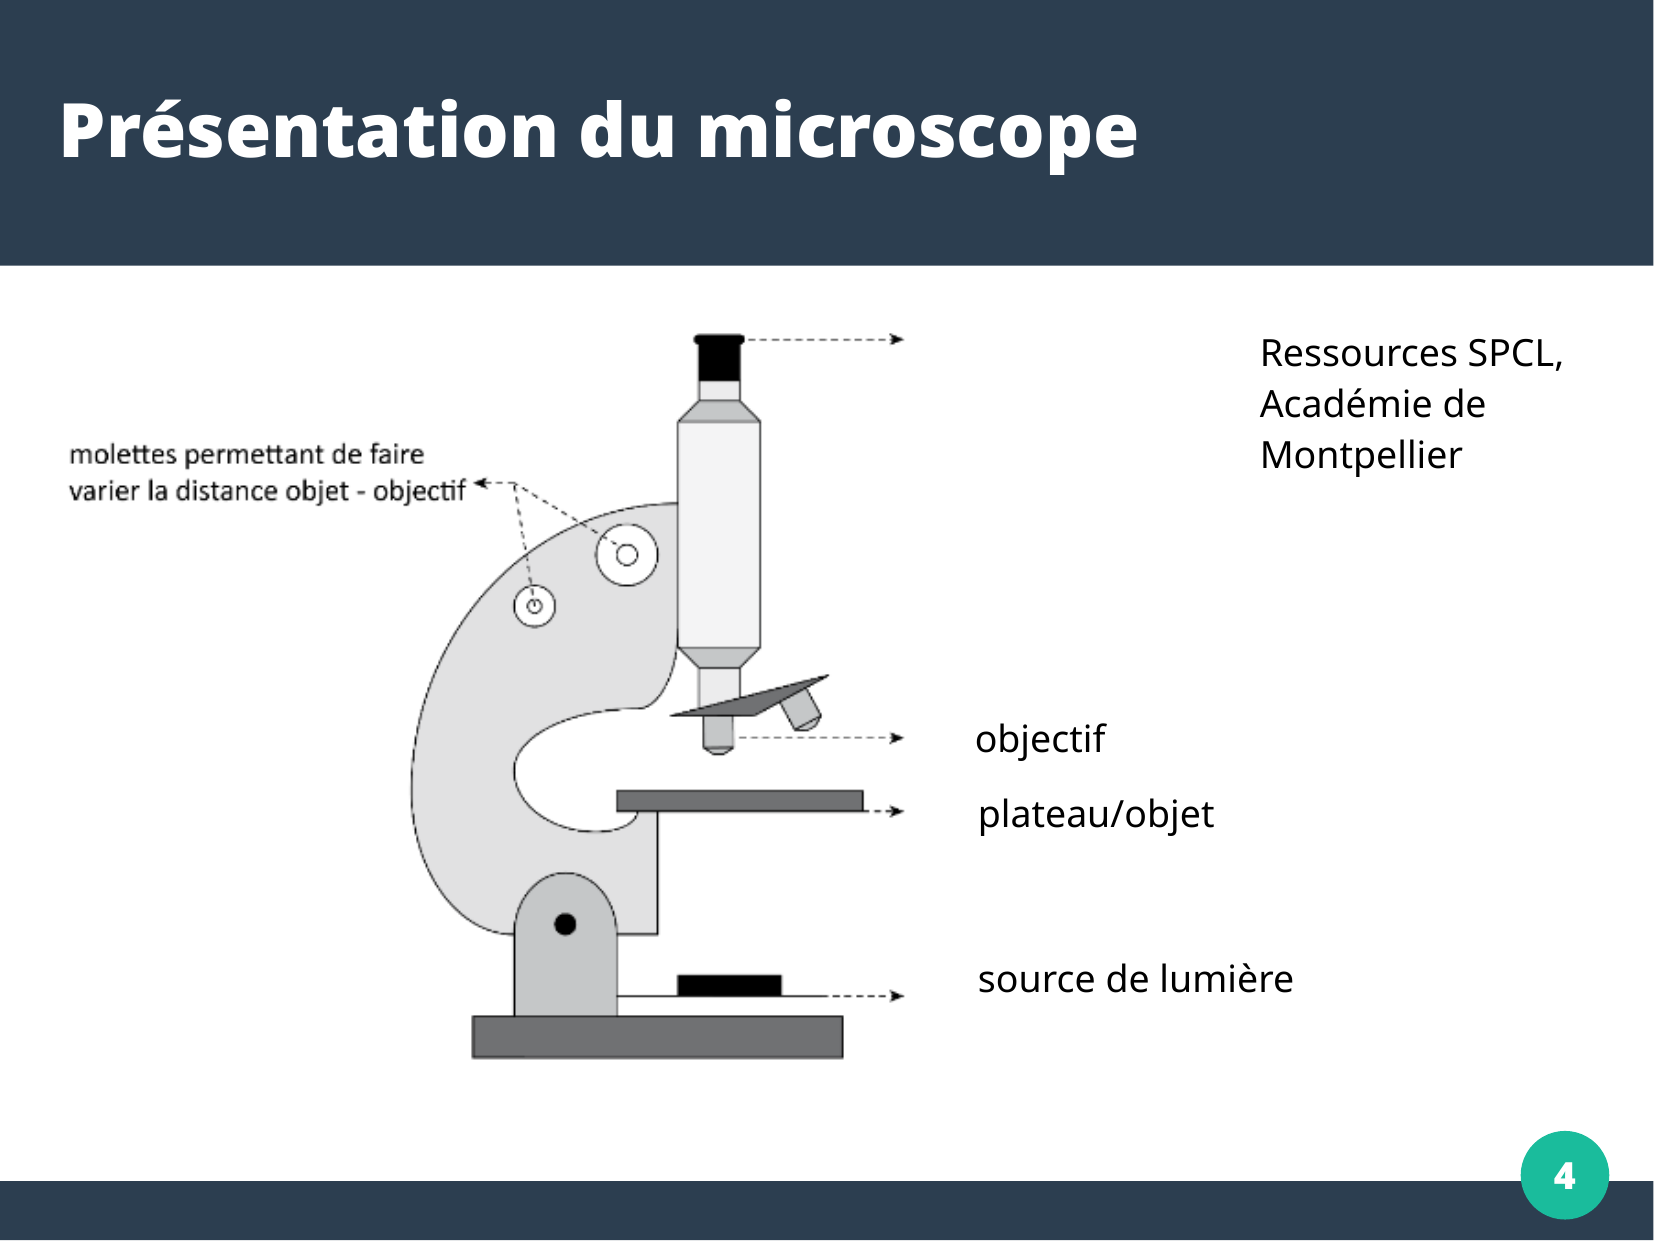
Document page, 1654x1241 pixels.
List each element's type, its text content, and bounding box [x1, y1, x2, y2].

text_box Ressources SPCL, Académie de Montpellier [1245, 319, 1636, 466]
text_box plateau/objet [963, 780, 1264, 882]
title Présentation du microscope [59, 49, 1595, 207]
text_box objectif [960, 705, 1231, 764]
picture [30, 321, 910, 1081]
text_box source de lumière [963, 945, 1324, 1047]
